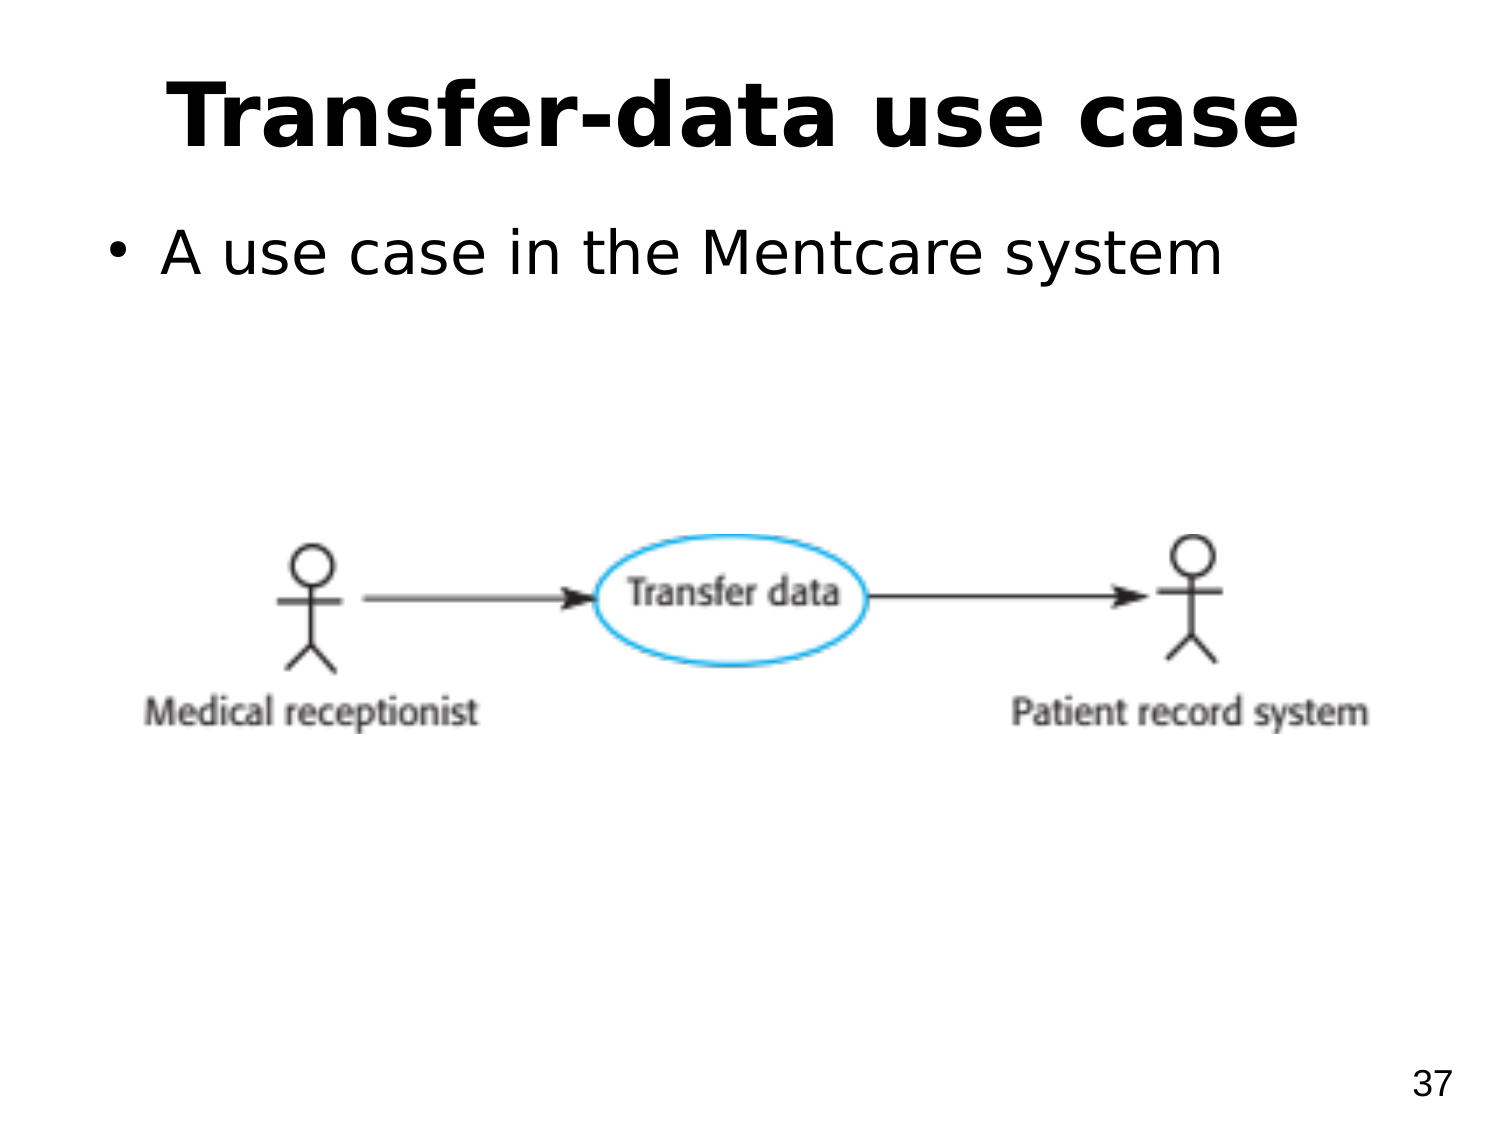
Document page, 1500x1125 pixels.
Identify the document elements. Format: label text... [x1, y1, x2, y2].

list A use case in the Mentcare system [75, 206, 1425, 1093]
picture [142, 534, 1371, 734]
title Transfer-data use case [75, 44, 1425, 177]
